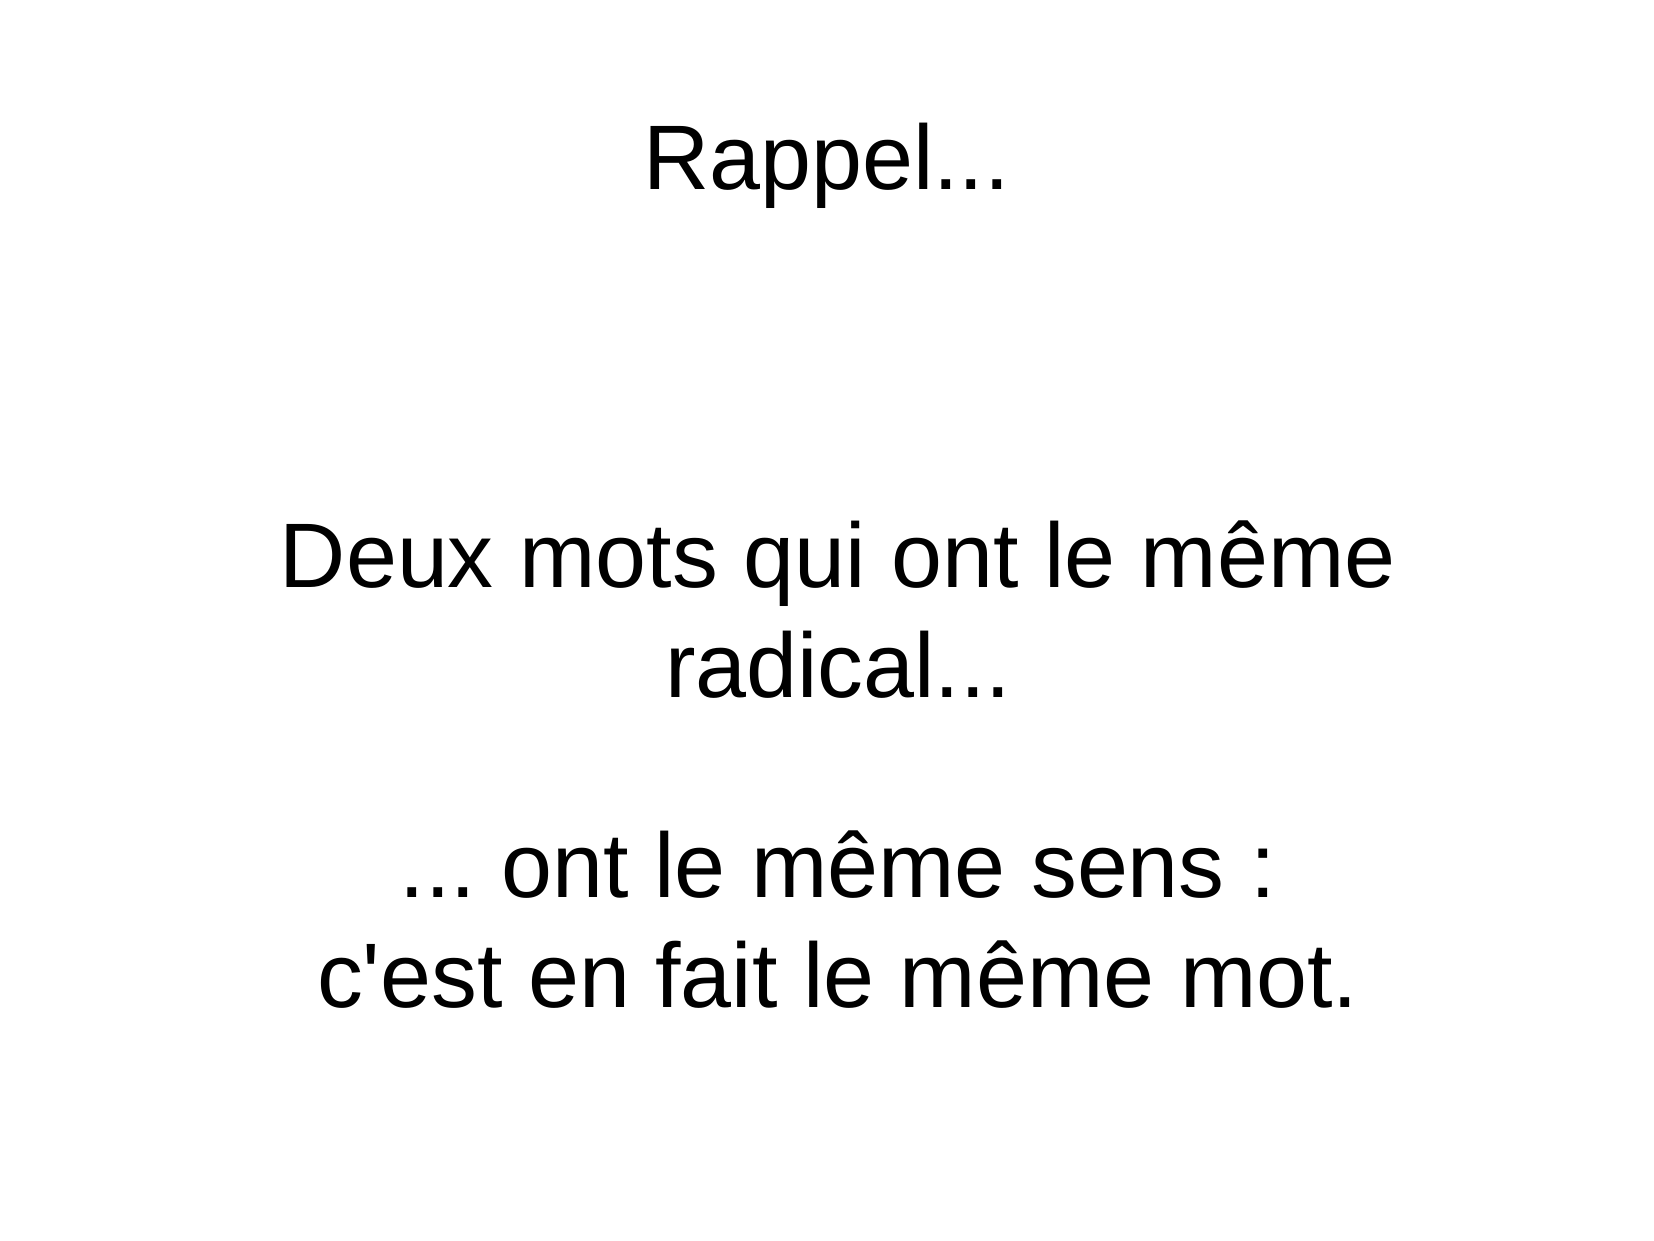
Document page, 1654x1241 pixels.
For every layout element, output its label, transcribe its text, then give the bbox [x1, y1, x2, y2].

title Deux mots qui ont le même radical... [94, 496, 1583, 704]
title Rappel... [82, 49, 1571, 257]
title ... ont le même sens : c'est en fait le même mot. [94, 805, 1583, 1013]
